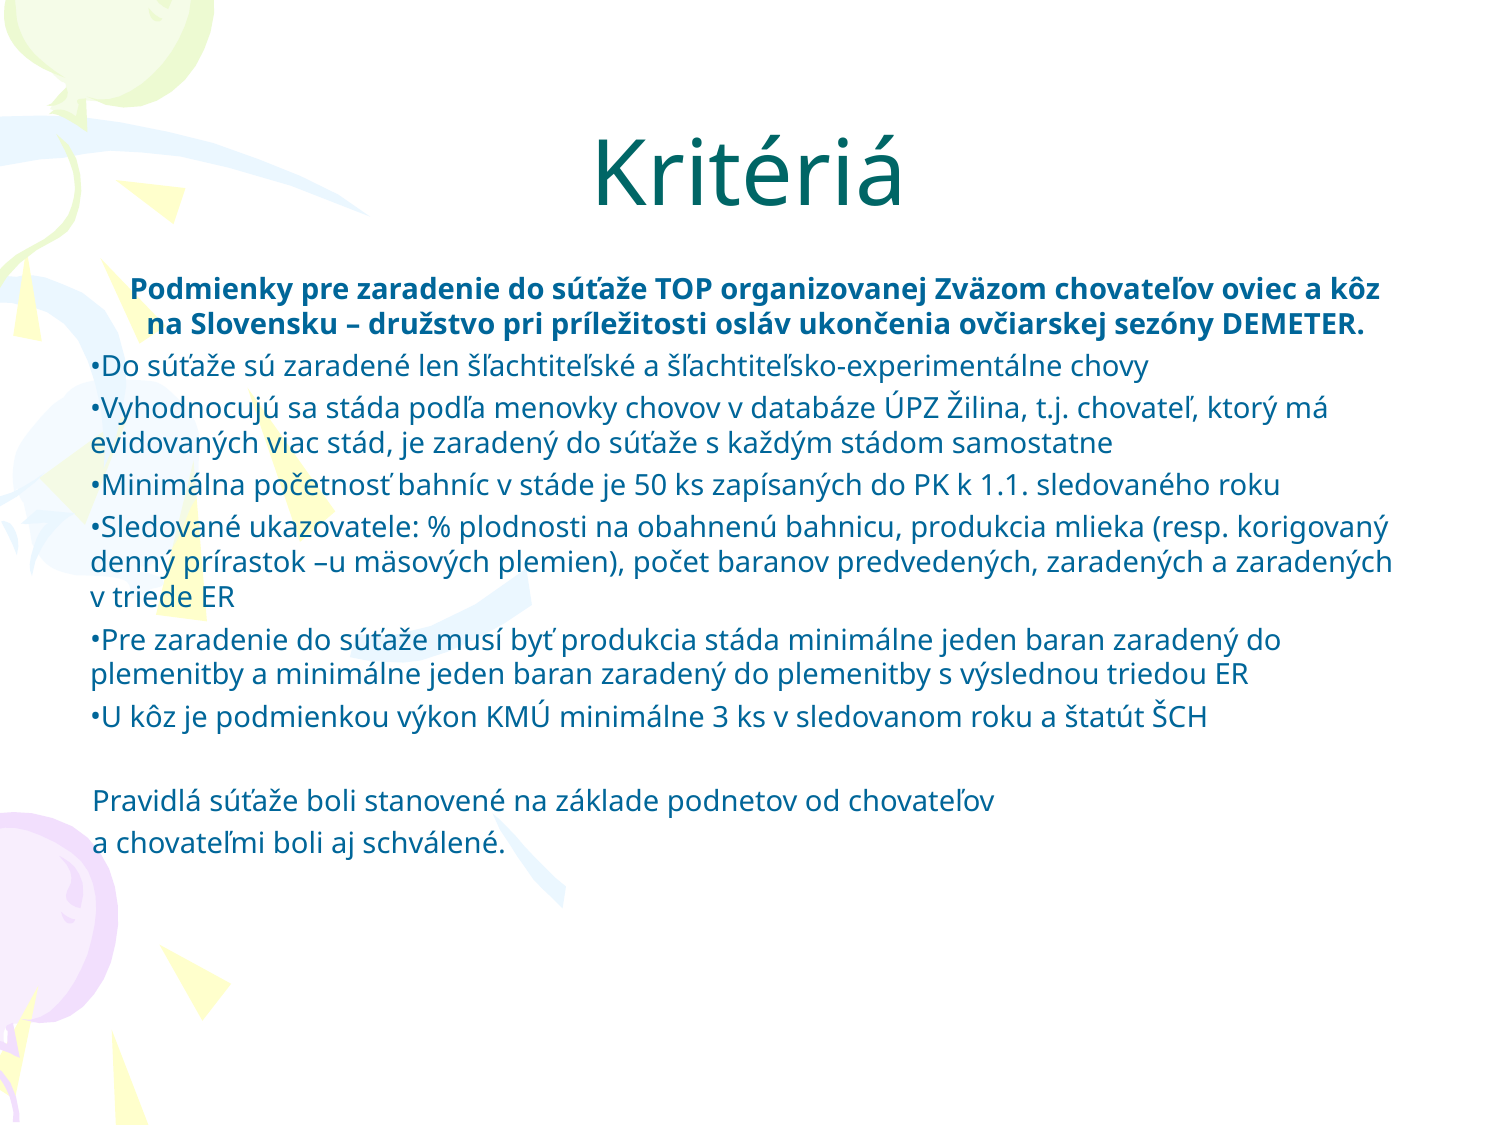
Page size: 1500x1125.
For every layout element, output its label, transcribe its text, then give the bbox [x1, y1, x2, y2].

text_box Podmienky pre zaradenie do súťaže TOP organizovanej Zväzom chovateľov oviec a kôz na Slovensku – družstvo pri príležitosti osláv ukončenia ovčiarskej sezóny DEMETER. Do súťaže sú zaradené len šľachtiteľské a šľachtiteľsko-experimentálne chovy Vyhodnocujú sa stáda podľa menovky chovov v databáze ÚPZ Žilina, t.j. chovateľ, ktorý má evidovaných viac stád, je zaradený do súťaže s každým stádom samostatne Minimálna početnosť bahníc v stáde je 50 ks zapísaných do PK k 1.1. sledovaného roku Sledované ukazovatele: % plodnosti na obahnenú bahnicu, produkcia mlieka (resp. korigovaný denný prírastok –u mäsových plemien), počet baranov predvedených, zaradených a zaradených v triede ER Pre zaradenie do súťaže musí byť produkcia stáda minimálne jeden baran zaradený do plemenitby a minimálne jeden baran zaradený do plemenitby s výslednou triedou ER U kôz je podmienkou výkon KMÚ minimálne 3 ks v sledovanom roku a štatút ŠCH Pravidlá súťaže boli stanovené na základe podnetov od chovateľov a chovateľmi boli aj schválené. [75, 262, 1426, 994]
text_box Kritériá [72, 16, 1426, 233]
